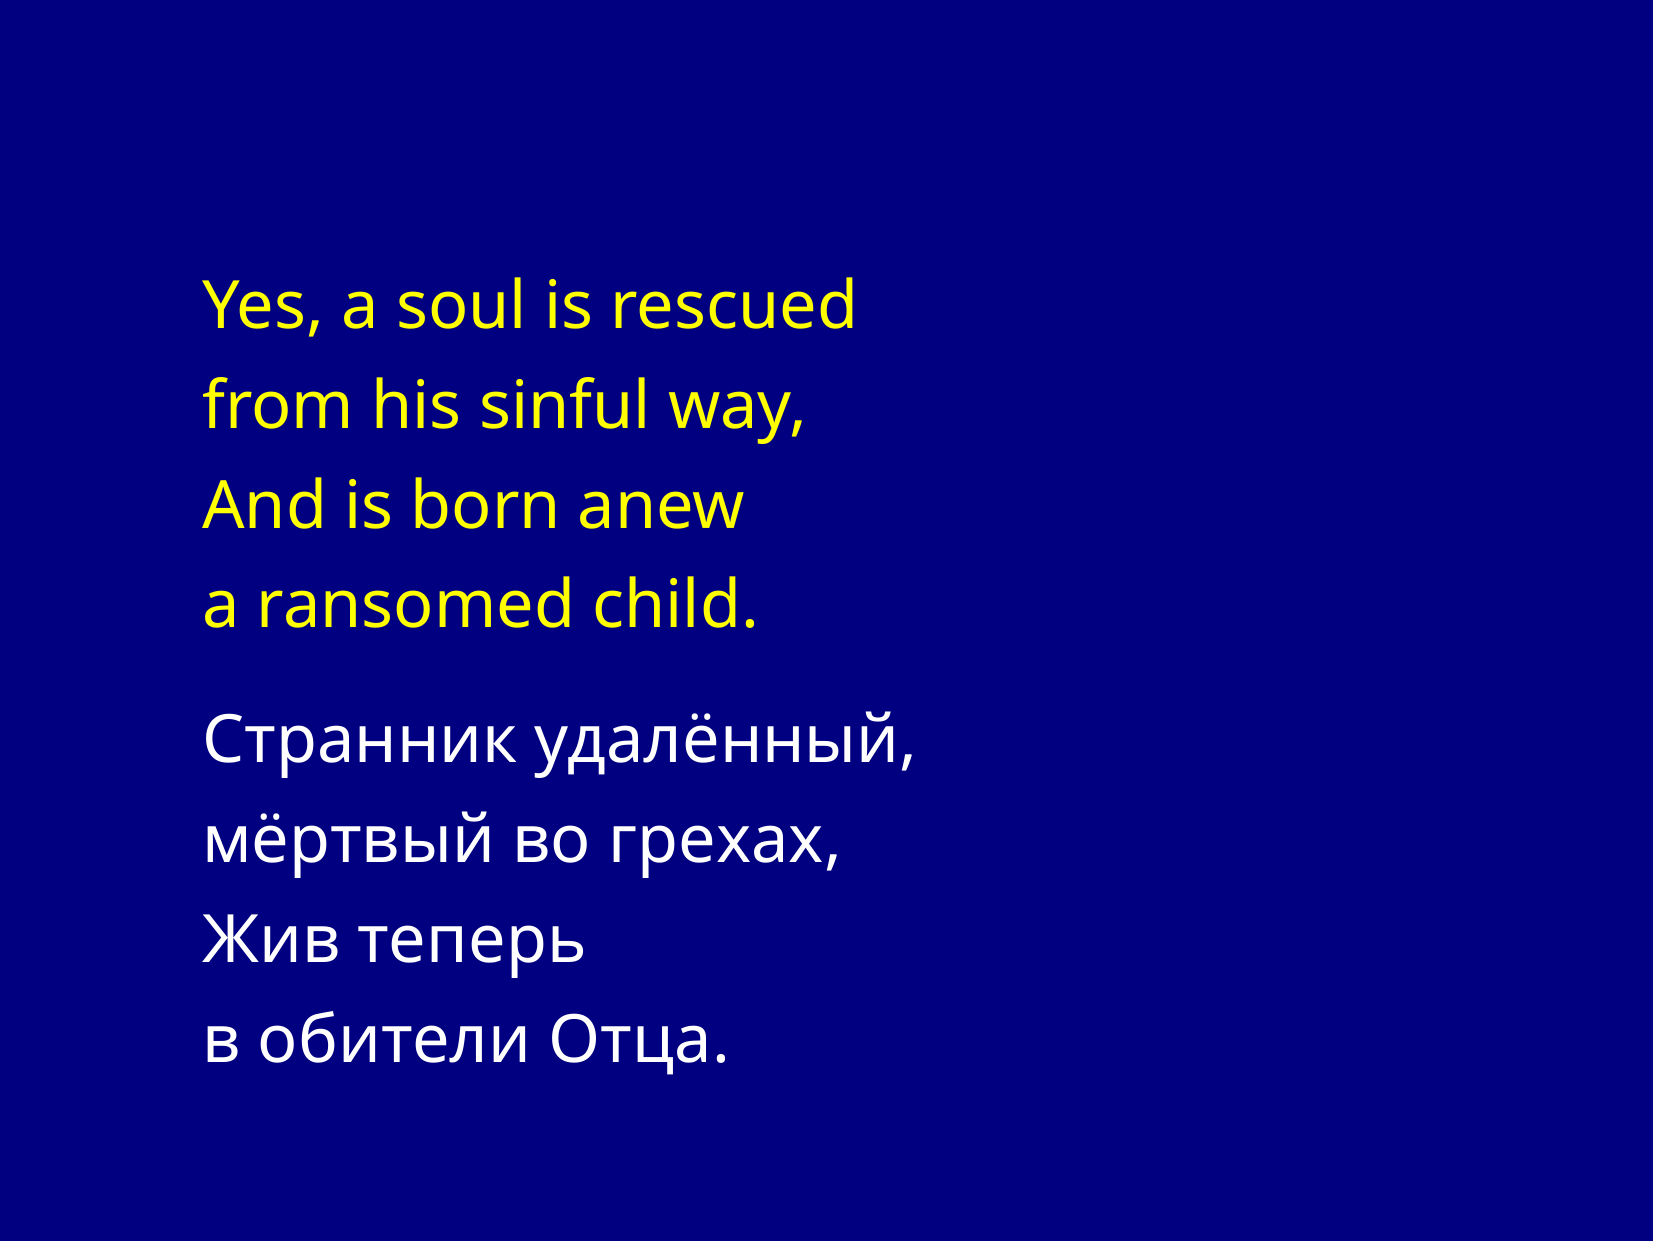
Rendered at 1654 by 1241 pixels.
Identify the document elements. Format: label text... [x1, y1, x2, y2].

text_box Yes, a soul is rescued from his sinful way, And is born anew a ransomed child. [75, 150, 1576, 638]
text_box Странник удалённый, мёртвый во грехах, Жив теперь в обители Отца. [75, 675, 1576, 1163]
